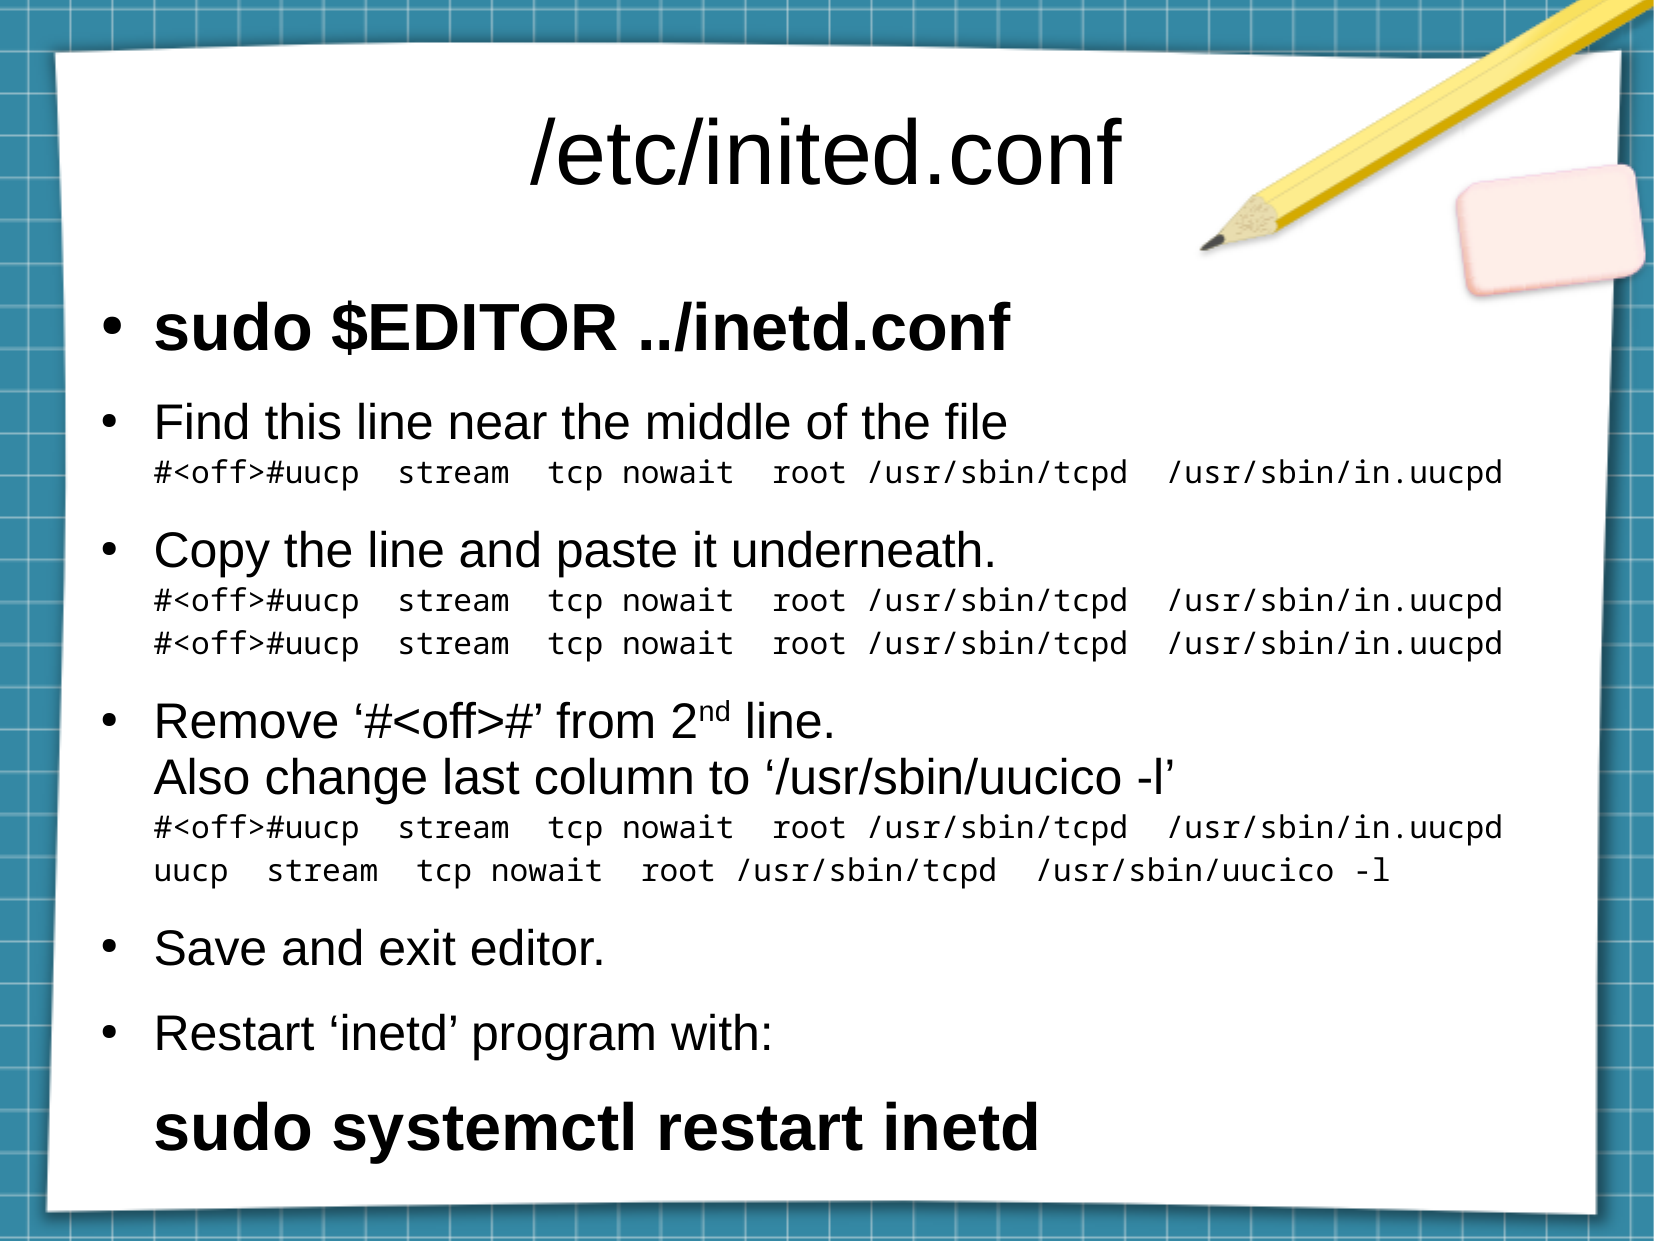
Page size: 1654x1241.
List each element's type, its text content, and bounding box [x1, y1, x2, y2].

picture [0, 0, 1654, 1241]
list sudo $EDITOR ../inetd.conf Find this line near the middle of the file #<off>#uucp stream tcp nowait root /usr/sbin/tcpd /usr/sbin/in.uucpd Copy the line and paste it underneath. #<off>#uucp stream tcp nowait root /usr/sbin/tcpd /usr/sbin/in.uucpd #<off>#uucp stream tcp nowait root /usr/sbin/tcpd /usr/sbin/in.uucpd Remove ‘#<off>#’ from 2nd line. Also change last column to ‘/usr/sbin/uucico -l’ #<off>#uucp stream tcp nowait root /usr/sbin/tcpd /usr/sbin/in.uucpd uucp stream tcp nowait root /usr/sbin/tcpd /usr/sbin/uucico -l Save and exit editor. Restart ‘inetd’ program with: sudo systemctl restart inetd [82, 290, 1571, 1171]
title /etc/inited.conf [82, 49, 1571, 257]
